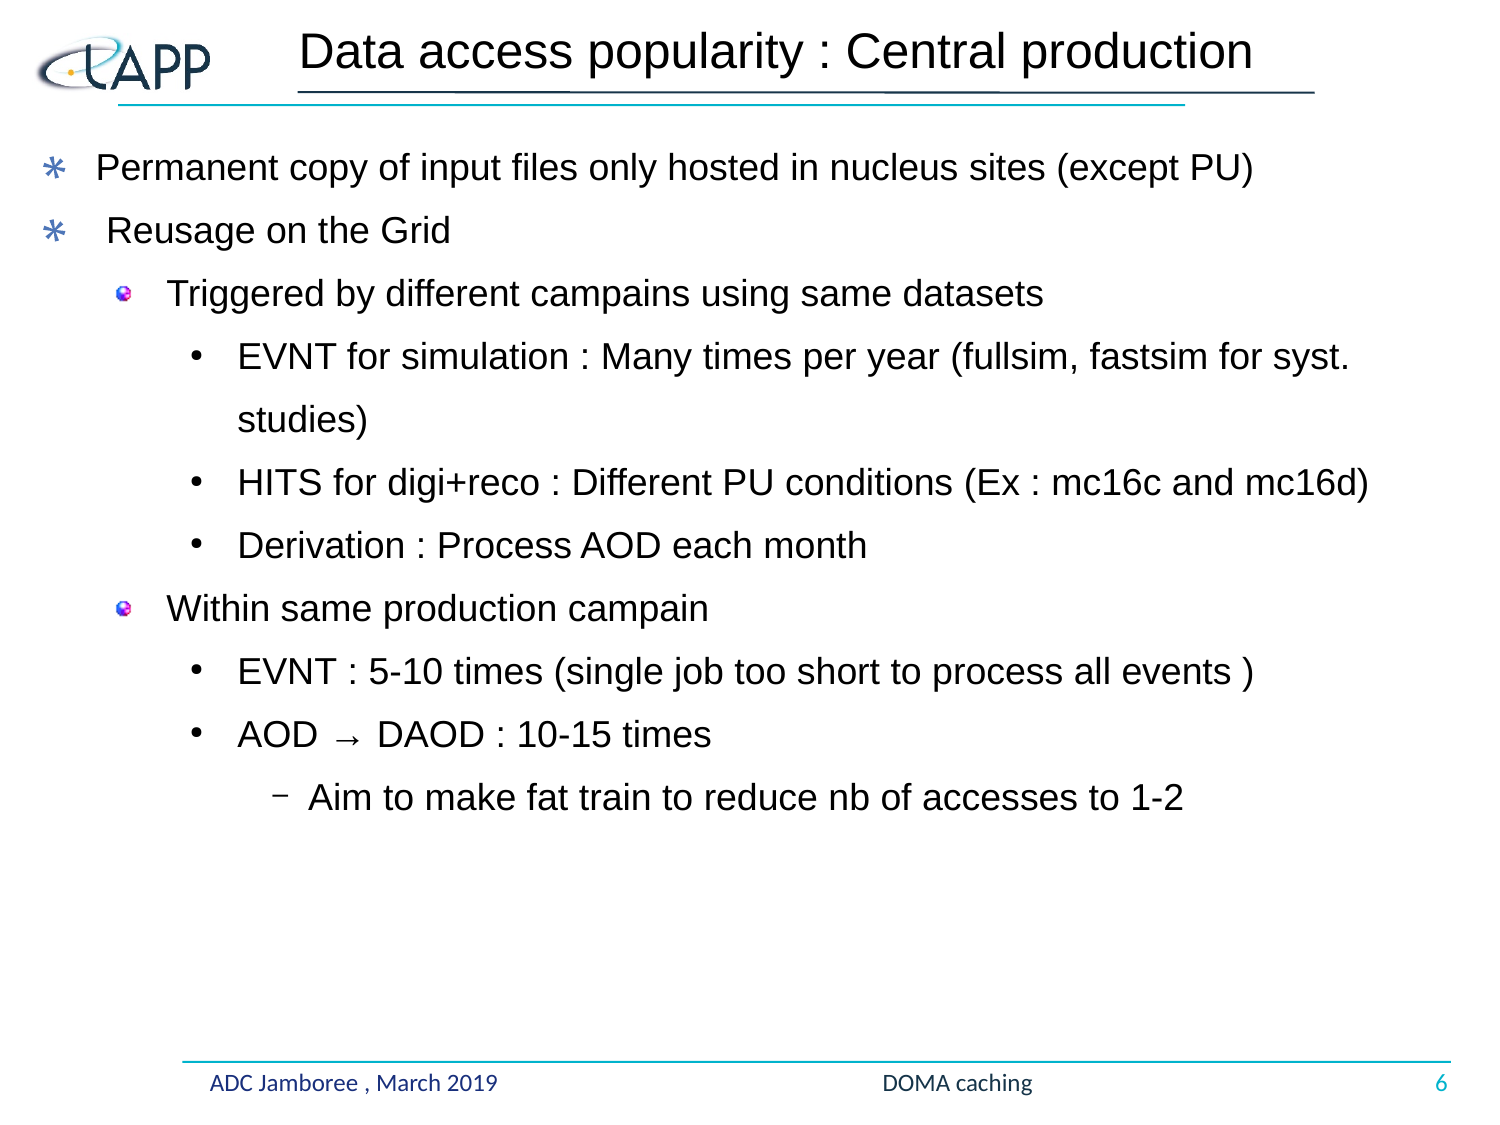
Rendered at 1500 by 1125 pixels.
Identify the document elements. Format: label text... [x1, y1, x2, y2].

text_box Permanent copy of input files only hosted in nucleus sites (except PU) Reusage on the Grid Triggered by different campains using same datasets EVNT for simulation : Many times per year (fullsim, fastsim for syst. studies) HITS for digi+reco : Different PU conditions (Ex : mc16c and mc16d) Derivation : Process AOD each month Within same production campain EVNT : 5-10 times (single job too short to process all events ) AOD → DAOD : 10-15 times Aim to make fat train to reduce nb of accesses to 1-2 [9, 118, 1463, 910]
title Data access popularity : Central production [283, 11, 1335, 86]
picture [32, 33, 210, 93]
slide_number 1 [1293, 1058, 1463, 1111]
text_box ADC Jamboree , March 2019 [194, 1058, 628, 1111]
text_box DOMA caching [704, 1058, 1211, 1111]
